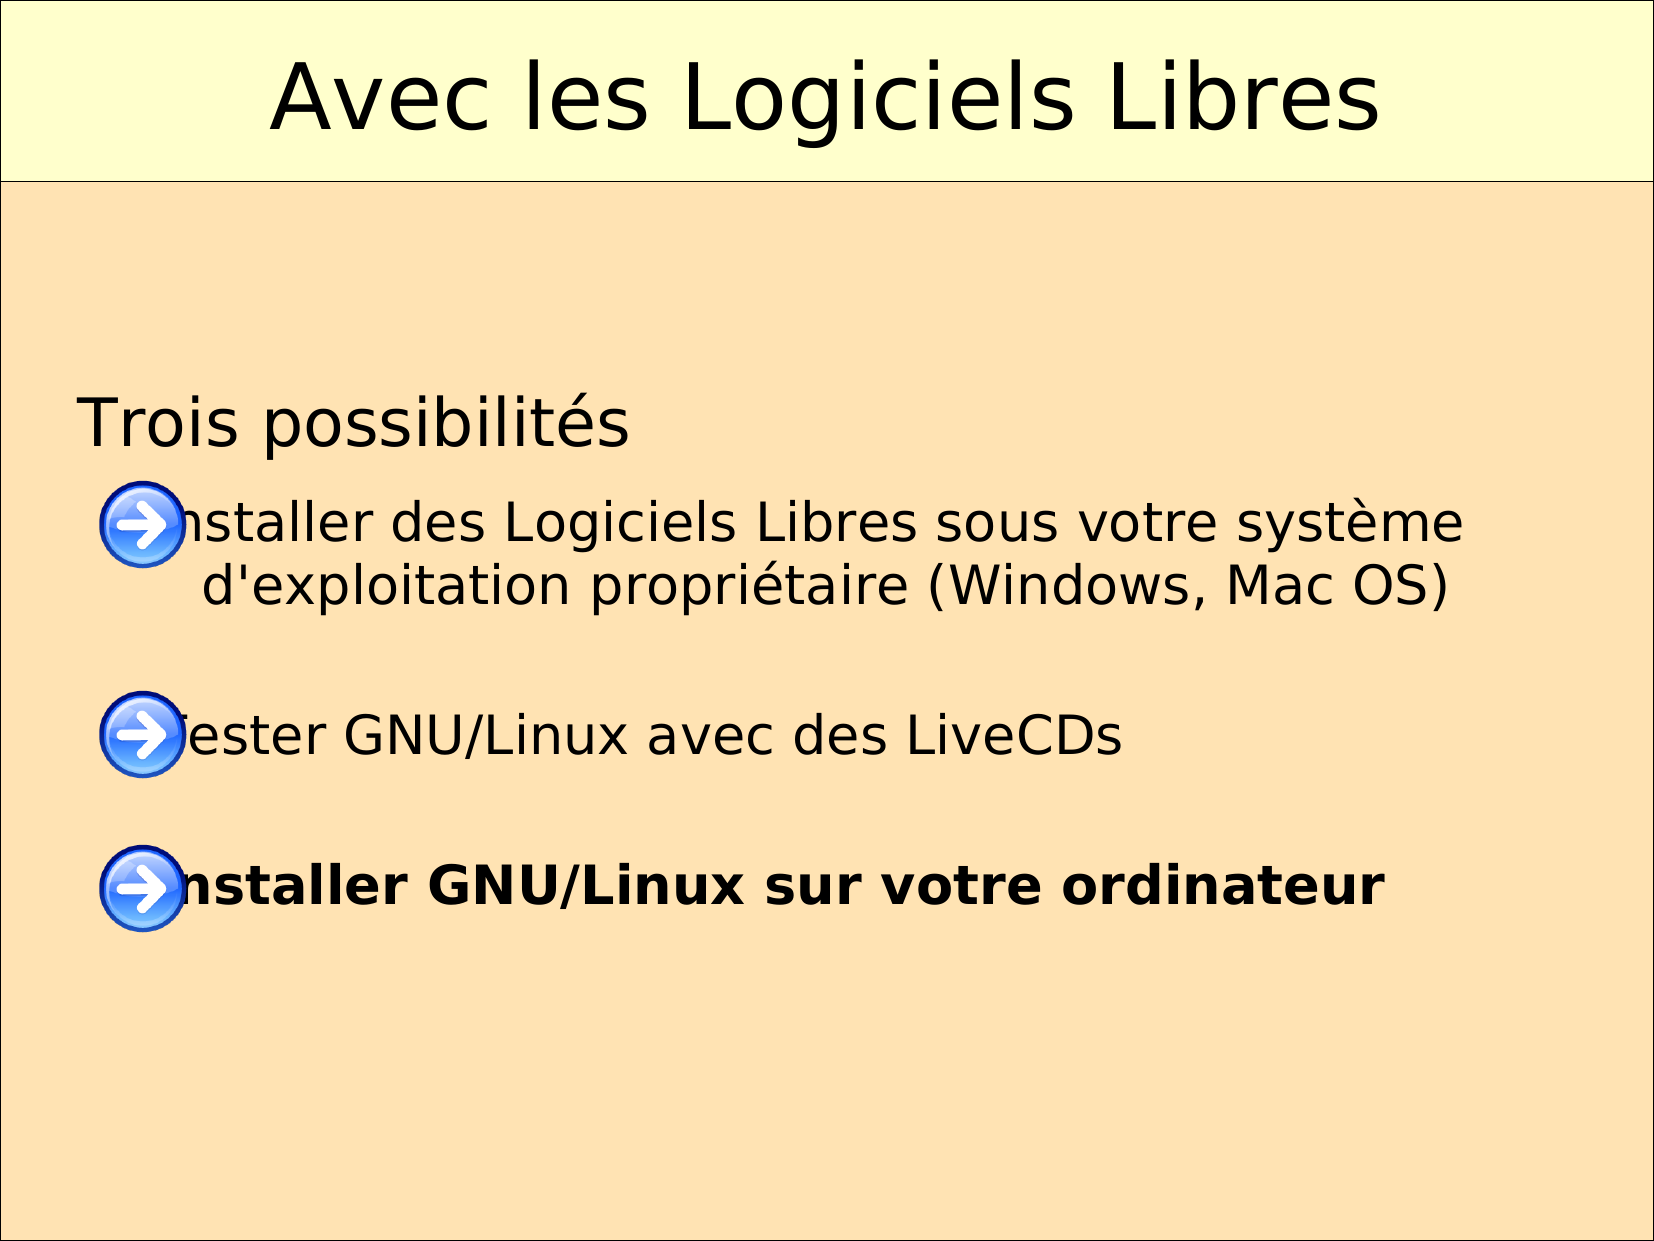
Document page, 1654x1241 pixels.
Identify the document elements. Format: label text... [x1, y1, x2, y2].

picture [97, 478, 188, 569]
list Trois possibilités Installer des Logiciels Libres sous votre système d'exploitation propriétaire (Windows, Mac OS) Tester GNU/Linux avec des LiveCDs Installer GNU/Linux sur votre ordinateur [60, 384, 1573, 917]
picture [97, 688, 188, 779]
title Avec les Logiciels Libres [0, 37, 1654, 158]
picture [97, 842, 188, 933]
